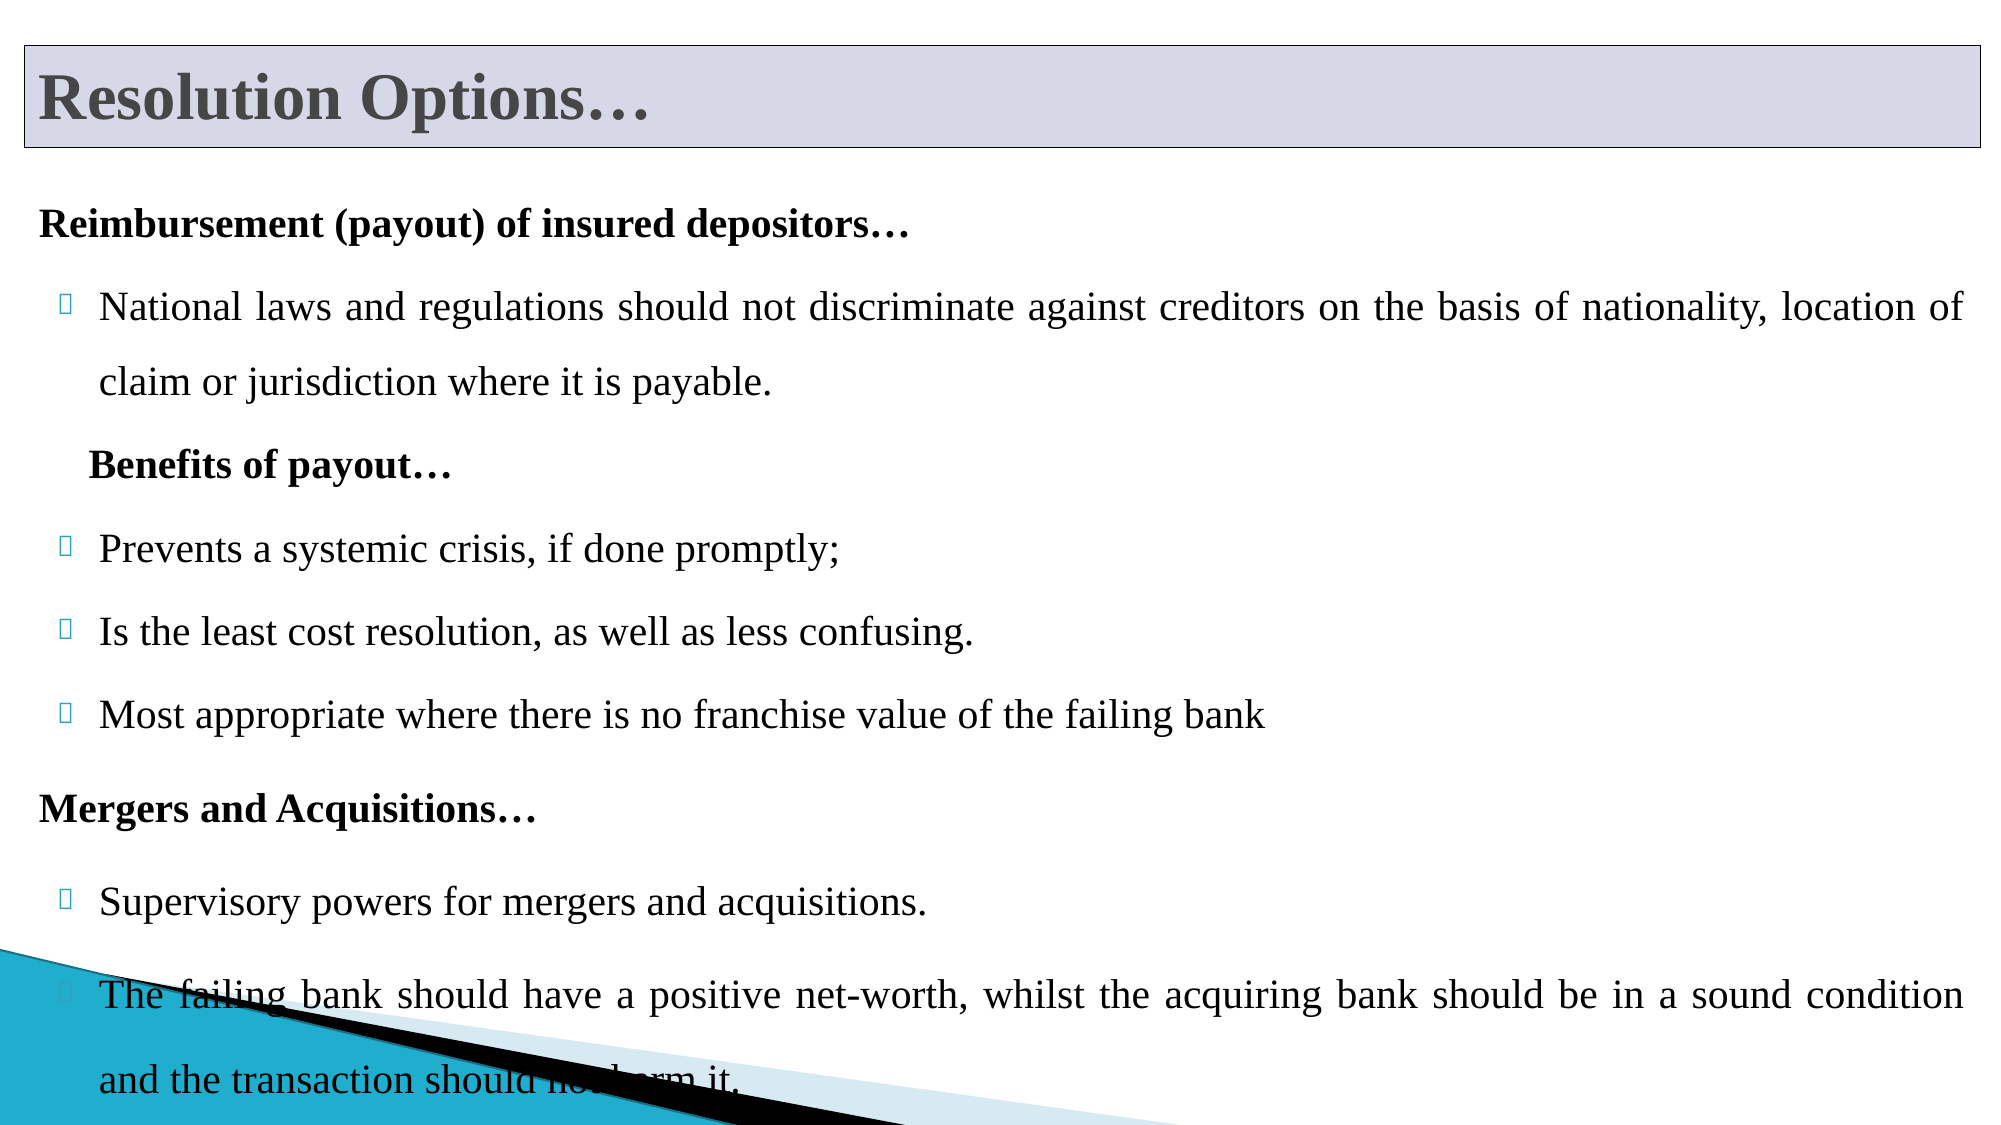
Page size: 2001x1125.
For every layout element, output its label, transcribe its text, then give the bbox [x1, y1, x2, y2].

title Resolution Options… [24, 45, 1981, 148]
list Reimbursement (payout) of insured depositors… National laws and regulations should not discriminate against creditors on the basis of nationality, location of claim or jurisdiction where it is payable. Benefits of payout… Prevents a systemic crisis, if done promptly; Is the least cost resolution, as well as less confusing. Most appropriate where there is no franchise value of the failing bank Mergers and Acquisitions… Supervisory powers for mergers and acquisitions. The failing bank should have a positive net-worth, whilst the acquiring bank should be in a sound condition and the transaction should not harm it. [24, 163, 1981, 1106]
